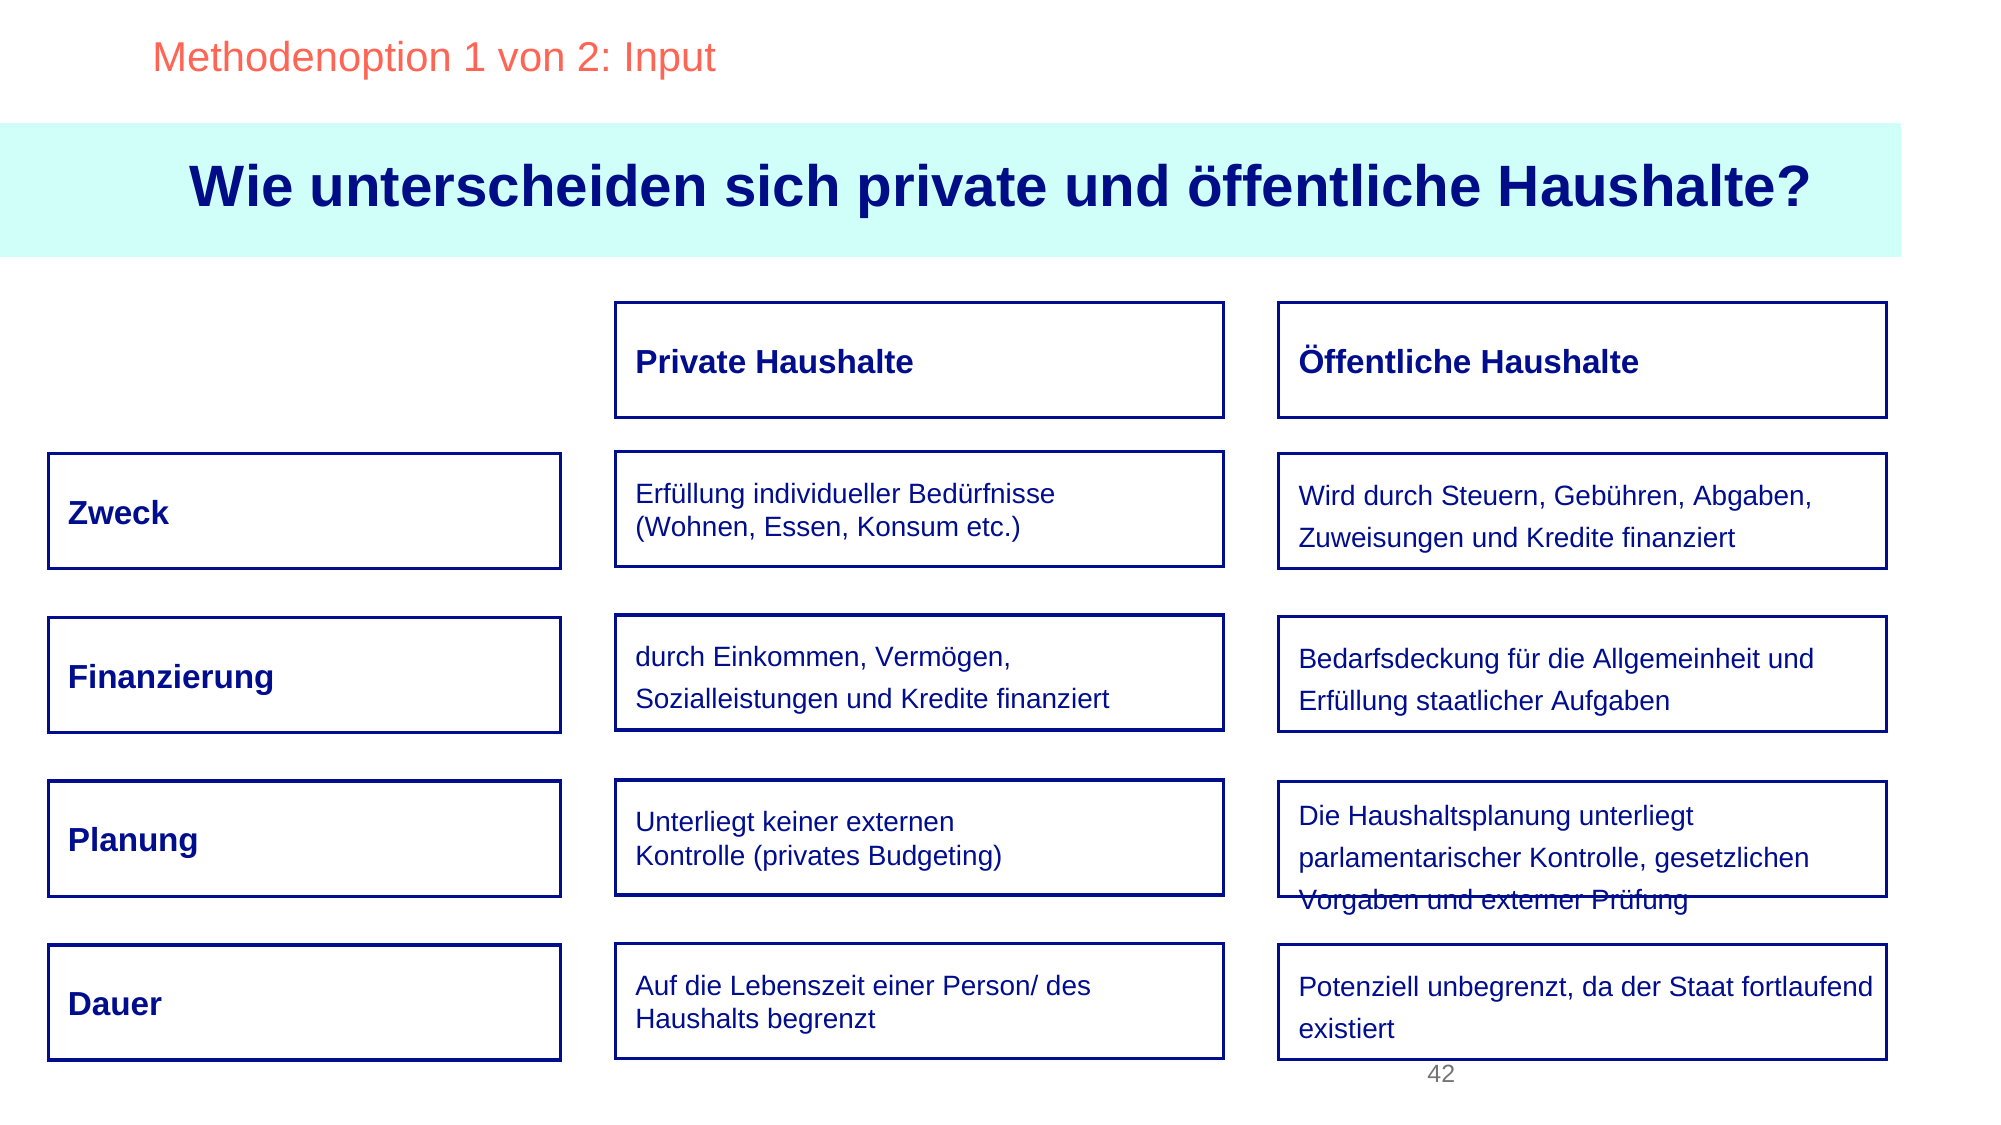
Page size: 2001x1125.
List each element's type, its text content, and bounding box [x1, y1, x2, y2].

text_box Erfüllung individueller Bedürfnisse (Wohnen, Essen, Konsum etc.) [616, 452, 1223, 567]
text_box Methodenoption 1 von 2: Input [137, 27, 1383, 107]
text_box Unterliegt keiner externen Kontrolle (privates Budgeting) [616, 780, 1223, 895]
text_box durch Einkommen, Vermögen, Sozialleistungen und Kredite finanziert [616, 615, 1223, 730]
text_box Potenziell unbegrenzt, da der Staat fortlaufend existiert [1279, 945, 1886, 1060]
text_box Öffentliche Haushalte [1279, 303, 1886, 418]
text_box Finanzierung [48, 617, 560, 732]
text_box Dauer [48, 945, 560, 1060]
text_box 42 [1412, 1060, 1863, 1103]
text_box Auf die Lebenszeit einer Person/ des Haushalts begrenzt [616, 943, 1223, 1058]
list Wie unterscheiden sich private und öffentliche Haushalte? [137, 129, 1953, 258]
text_box [0, 123, 1901, 257]
text_box Bedarfsdeckung für die Allgemeinheit und Erfüllung staatlicher Aufgaben [1279, 617, 1886, 732]
text_box Die Haushaltsplanung unterliegt parlamentarischer Kontrolle, gesetzlichen Vorgaben und externer Prüfung [1279, 782, 1886, 897]
text_box Wird durch Steuern, Gebühren, Abgaben, Zuweisungen und Kredite finanziert [1279, 453, 1886, 568]
text_box Zweck [48, 453, 560, 568]
text_box Private Haushalte [616, 303, 1223, 418]
text_box Planung [48, 781, 560, 896]
